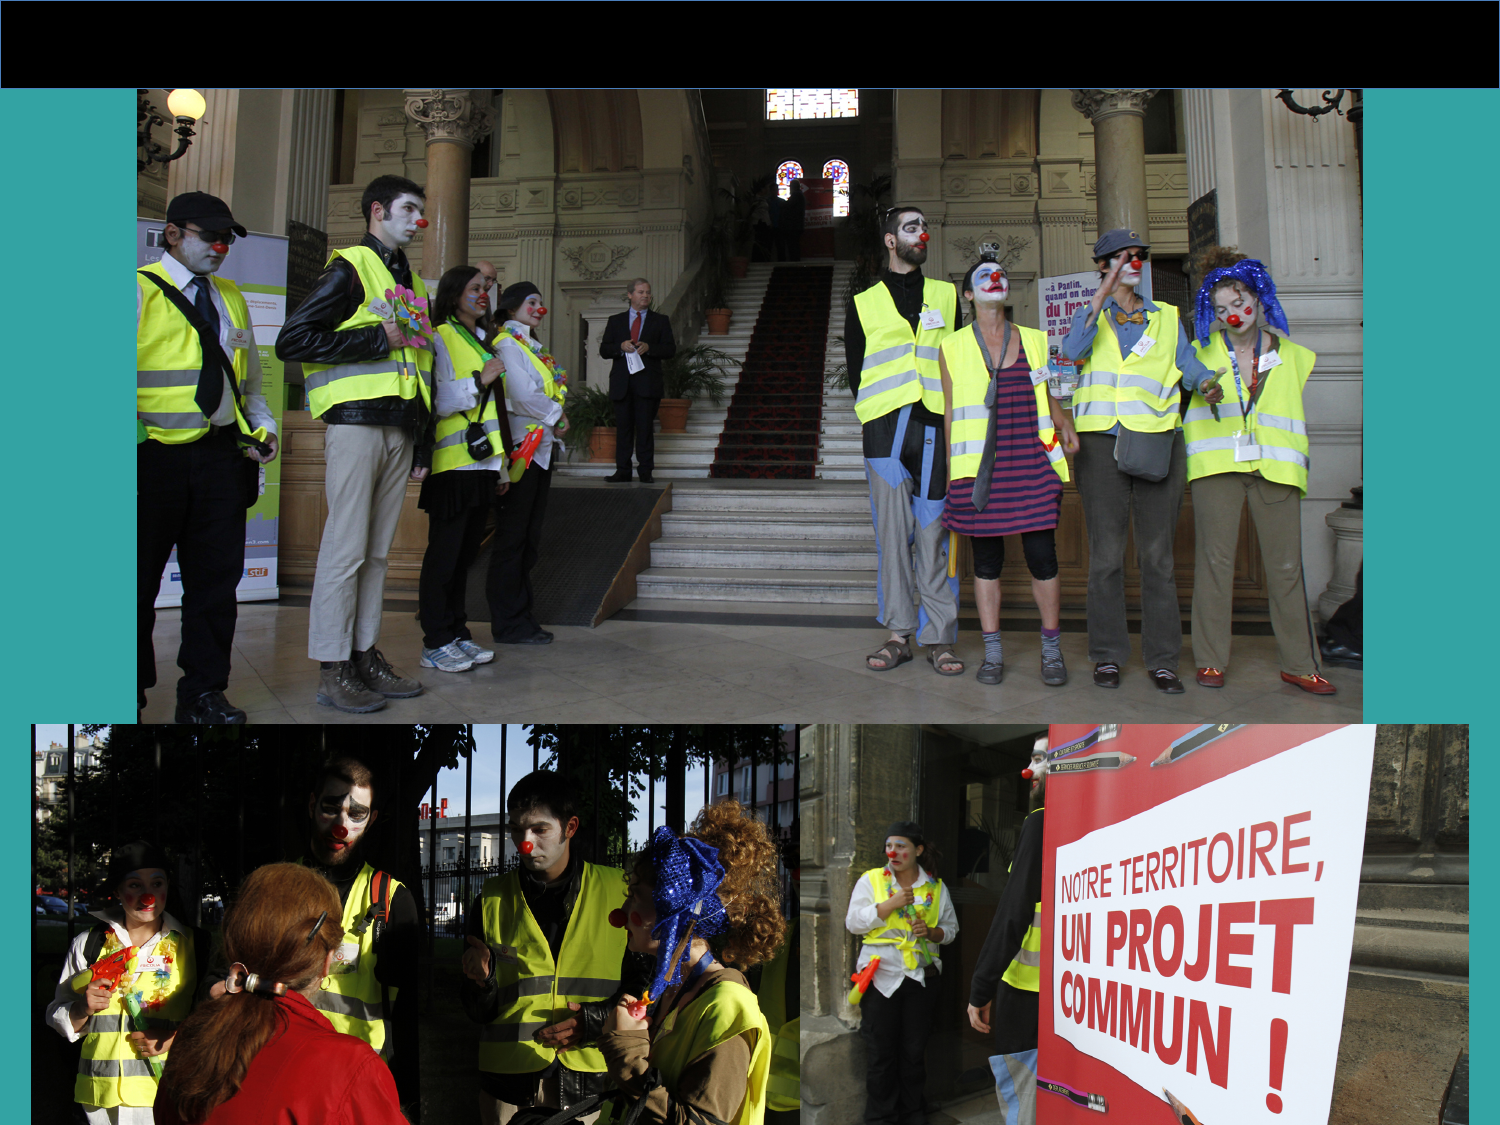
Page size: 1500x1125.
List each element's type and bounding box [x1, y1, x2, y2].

text_box [0, 0, 1500, 89]
picture [31, 89, 1469, 1125]
